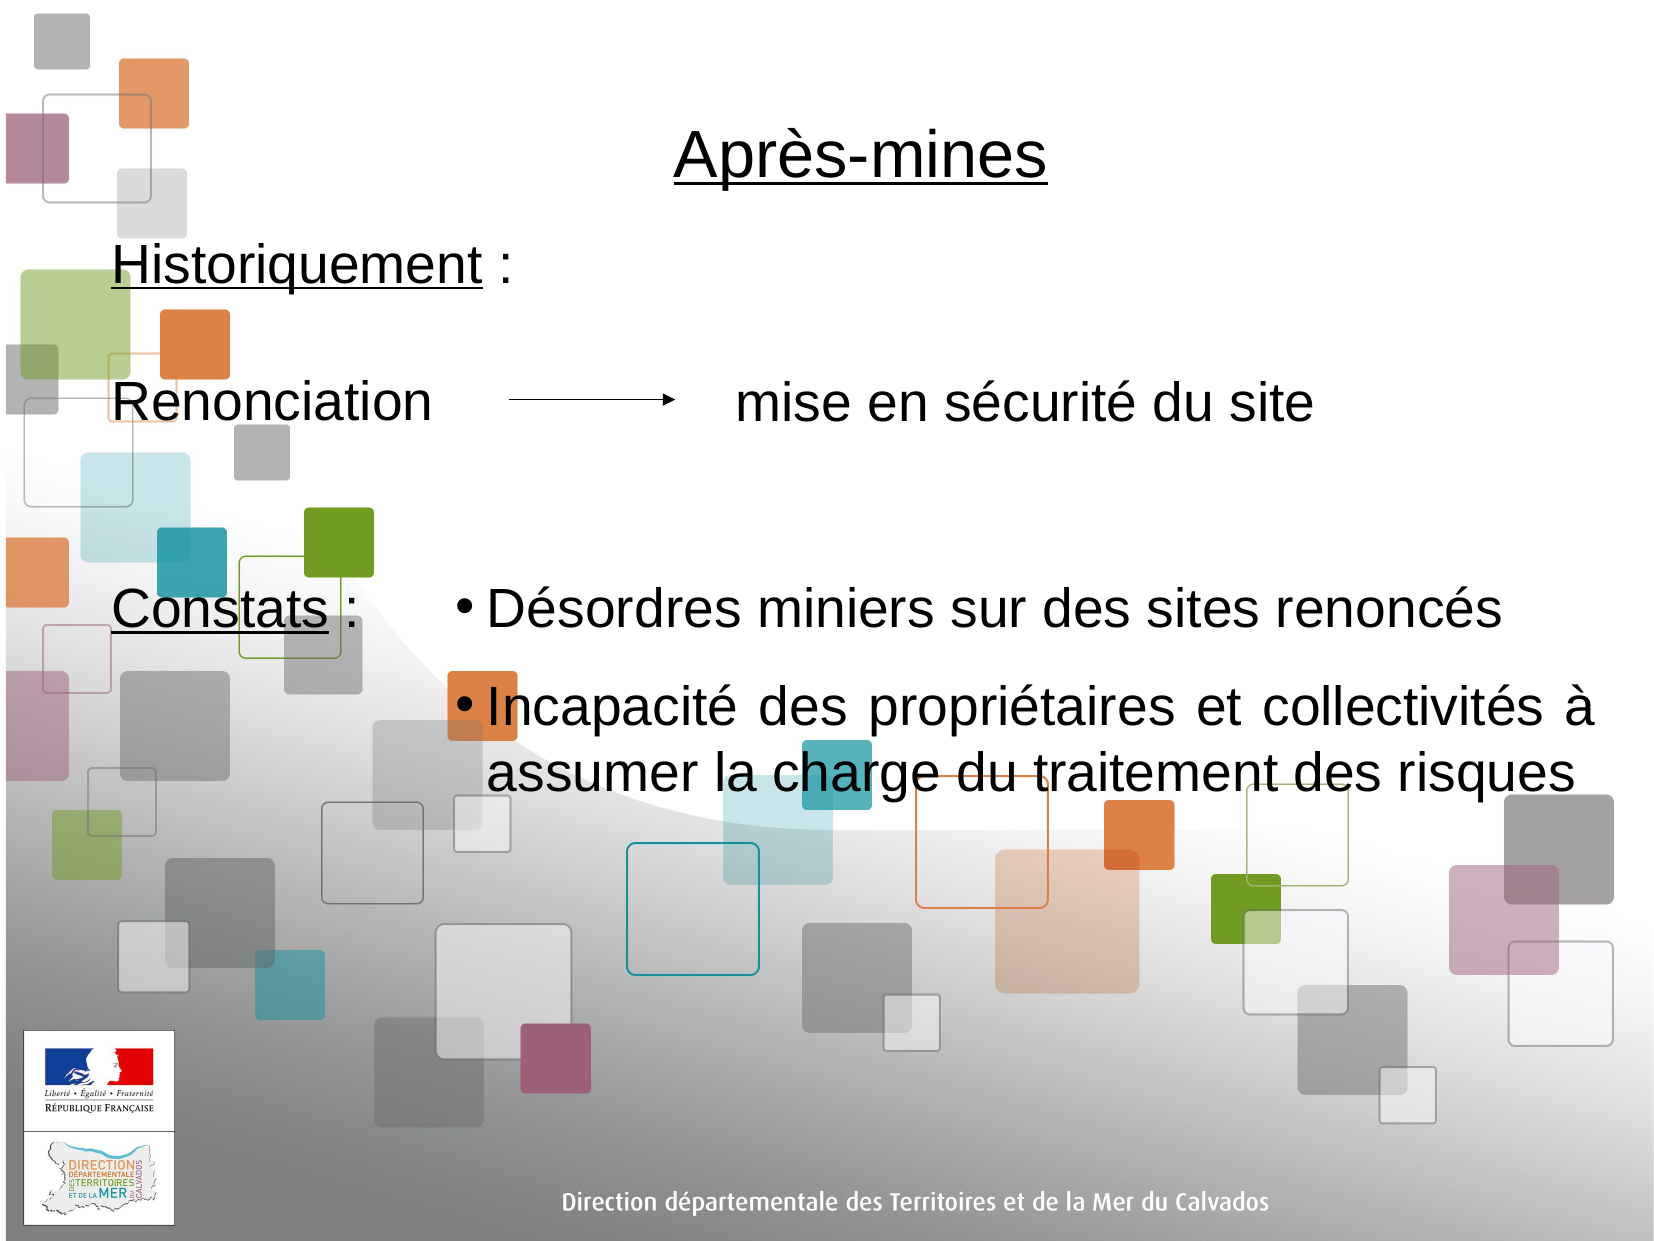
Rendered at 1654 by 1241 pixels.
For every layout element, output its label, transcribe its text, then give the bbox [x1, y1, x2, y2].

text_box Désordres miniers sur des sites renoncés Incapacité des propriétaires et collectivités à assumer la charge du traitement des risques [440, 564, 1613, 811]
text_box Historiquement : Renonciation [96, 220, 1347, 440]
text_box mise en sécurité du site [721, 358, 1516, 440]
text_box Après-mines [552, 49, 1170, 220]
picture [5, 3, 1654, 1241]
text_box Constats : [96, 564, 400, 647]
